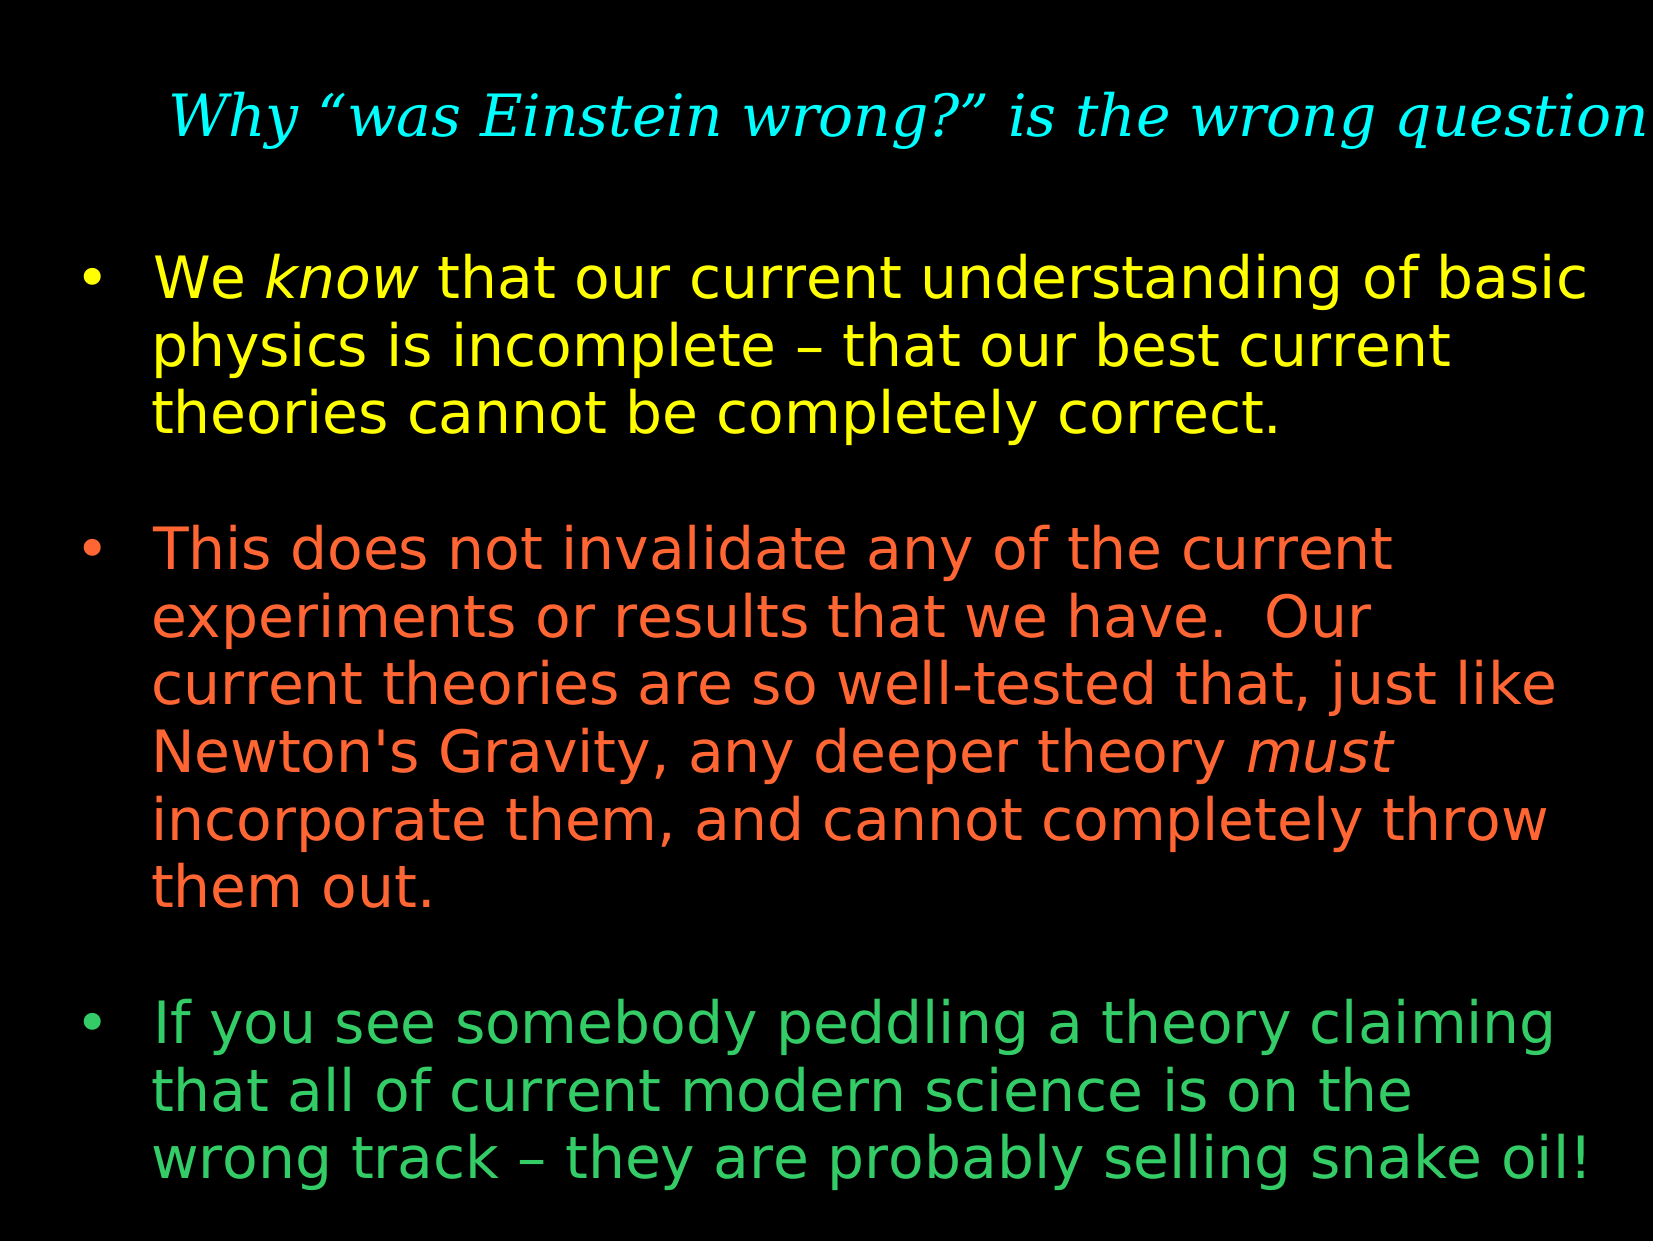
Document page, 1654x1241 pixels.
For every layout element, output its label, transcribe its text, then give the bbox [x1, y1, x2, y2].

text_box • We know that our current understanding of basic physics is incomplete – that our best current theories cannot be completely correct. • This does not invalidate any of the current experiments or results that we have. Our current theories are so well-tested that, just like Newton's Gravity, any deeper theory must incorporate them, and cannot completely throw them out. • If you see somebody peddling a theory claiming that all of current modern science is on the wrong track – they are probably selling snake oil! [75, 244, 1594, 1126]
text_box Why “was Einstein wrong?” is the wrong question : [168, 82, 1508, 151]
